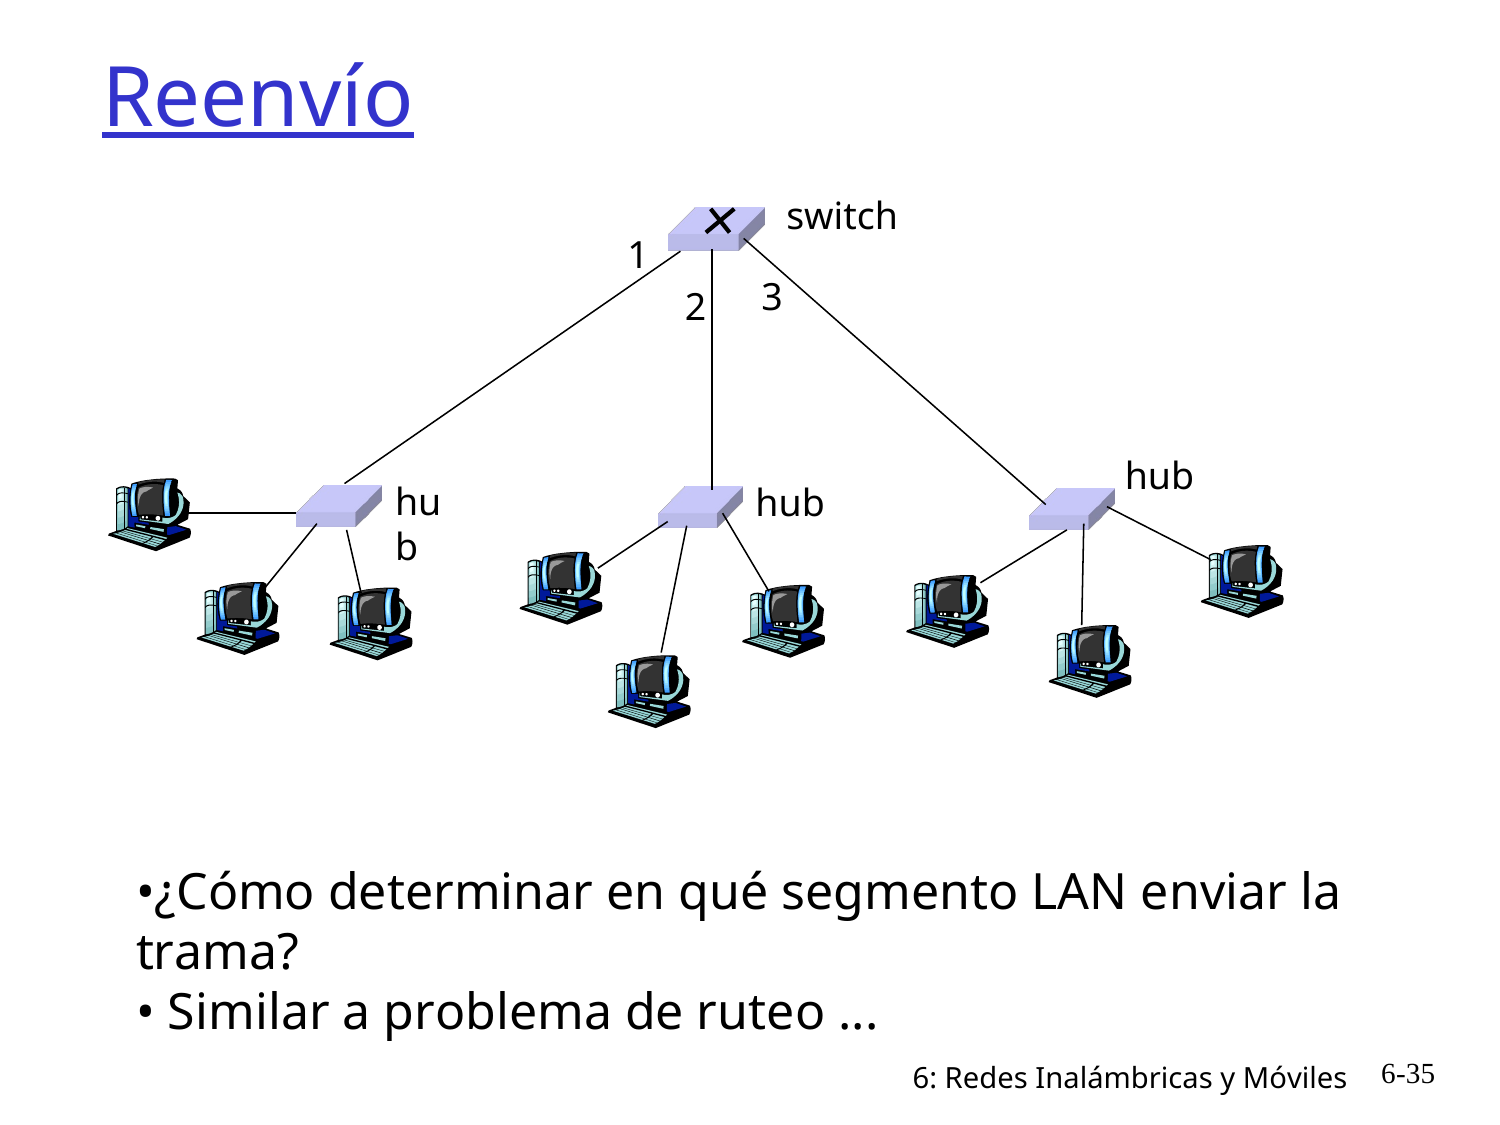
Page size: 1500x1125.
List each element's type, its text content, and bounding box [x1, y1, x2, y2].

text_box [658, 486, 740, 528]
text_box hub [380, 469, 474, 576]
text_box 3 [746, 265, 798, 326]
picture [1200, 544, 1285, 618]
text_box switch [771, 184, 914, 246]
text_box 1 [612, 222, 664, 284]
picture [329, 586, 414, 661]
text_box hub [1110, 444, 1210, 505]
picture [519, 551, 604, 625]
text_box [668, 207, 764, 250]
text_box [296, 485, 380, 527]
text_box [1029, 488, 1112, 530]
text_box [713, 207, 731, 217]
text_box hub [740, 471, 840, 533]
picture [906, 574, 991, 648]
text_box ¿Cómo determinar en qué segmento LAN enviar la trama? Similar a problema de ruteo ... [121, 852, 1387, 1048]
text_box 2 [670, 275, 722, 337]
picture [1048, 624, 1133, 698]
title Reenvío [87, 0, 1363, 188]
picture [108, 477, 193, 552]
picture [607, 654, 692, 729]
picture [742, 584, 827, 658]
picture [196, 581, 281, 655]
